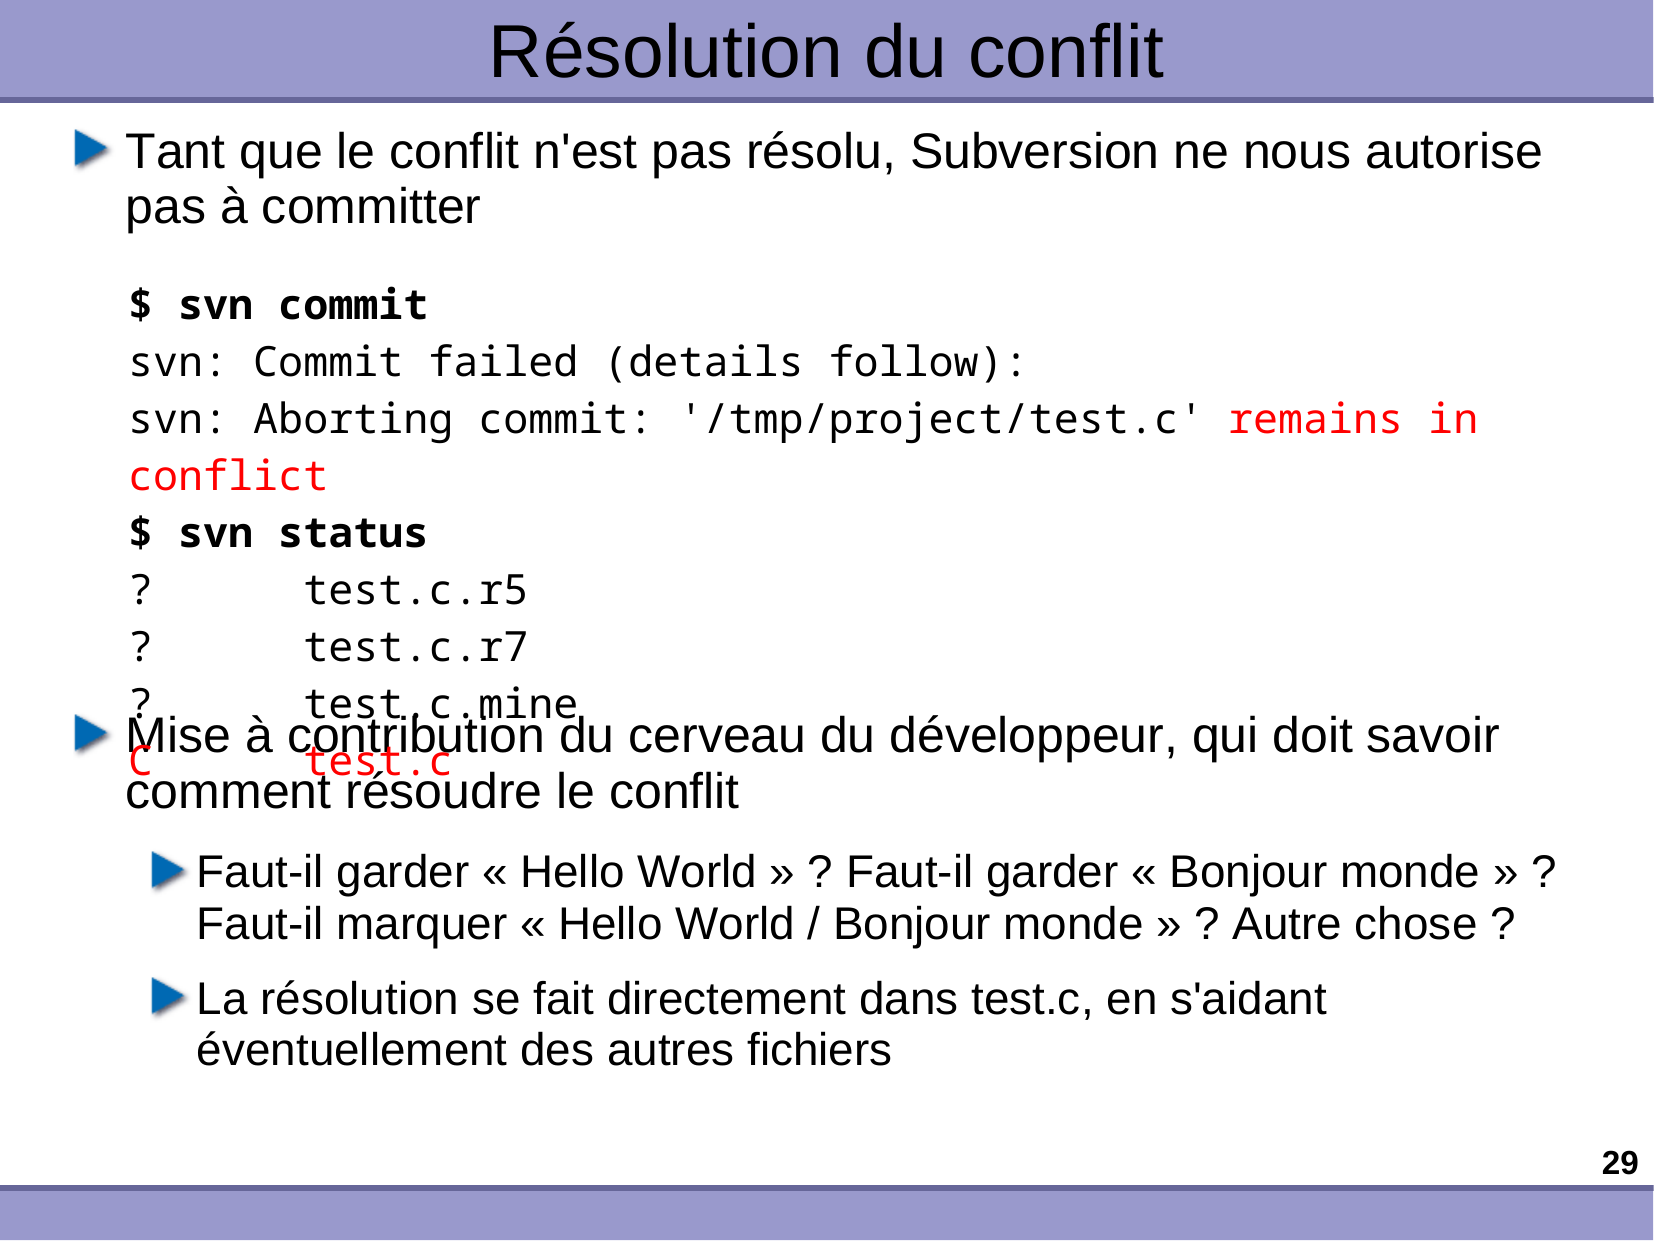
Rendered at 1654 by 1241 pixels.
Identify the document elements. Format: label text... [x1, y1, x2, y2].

text_box $ svn commit svn: Commit failed (details follow): svn: Aborting commit: '/tmp/project/test.c' remains in conflict $ svn status ? test.c.r5 ? test.c.r7 ? test.c.mine C test.c [128, 274, 1519, 714]
title Résolution du conflit [0, 4, 1654, 98]
list Tant que le conflit n'est pas résolu, Subversion ne nous autorise pas à committer Mise à contribution du cerveau du développeur, qui doit savoir comment résoudre le conflit Faut-il garder « Hello World » ? Faut-il garder « Bonjour monde » ? Faut-il marquer « Hello World / Bonjour monde » ? Autre chose ? La résolution se fait directement dans test.c, en s'aidant éventuellement des autres fichiers [55, 123, 1579, 1174]
